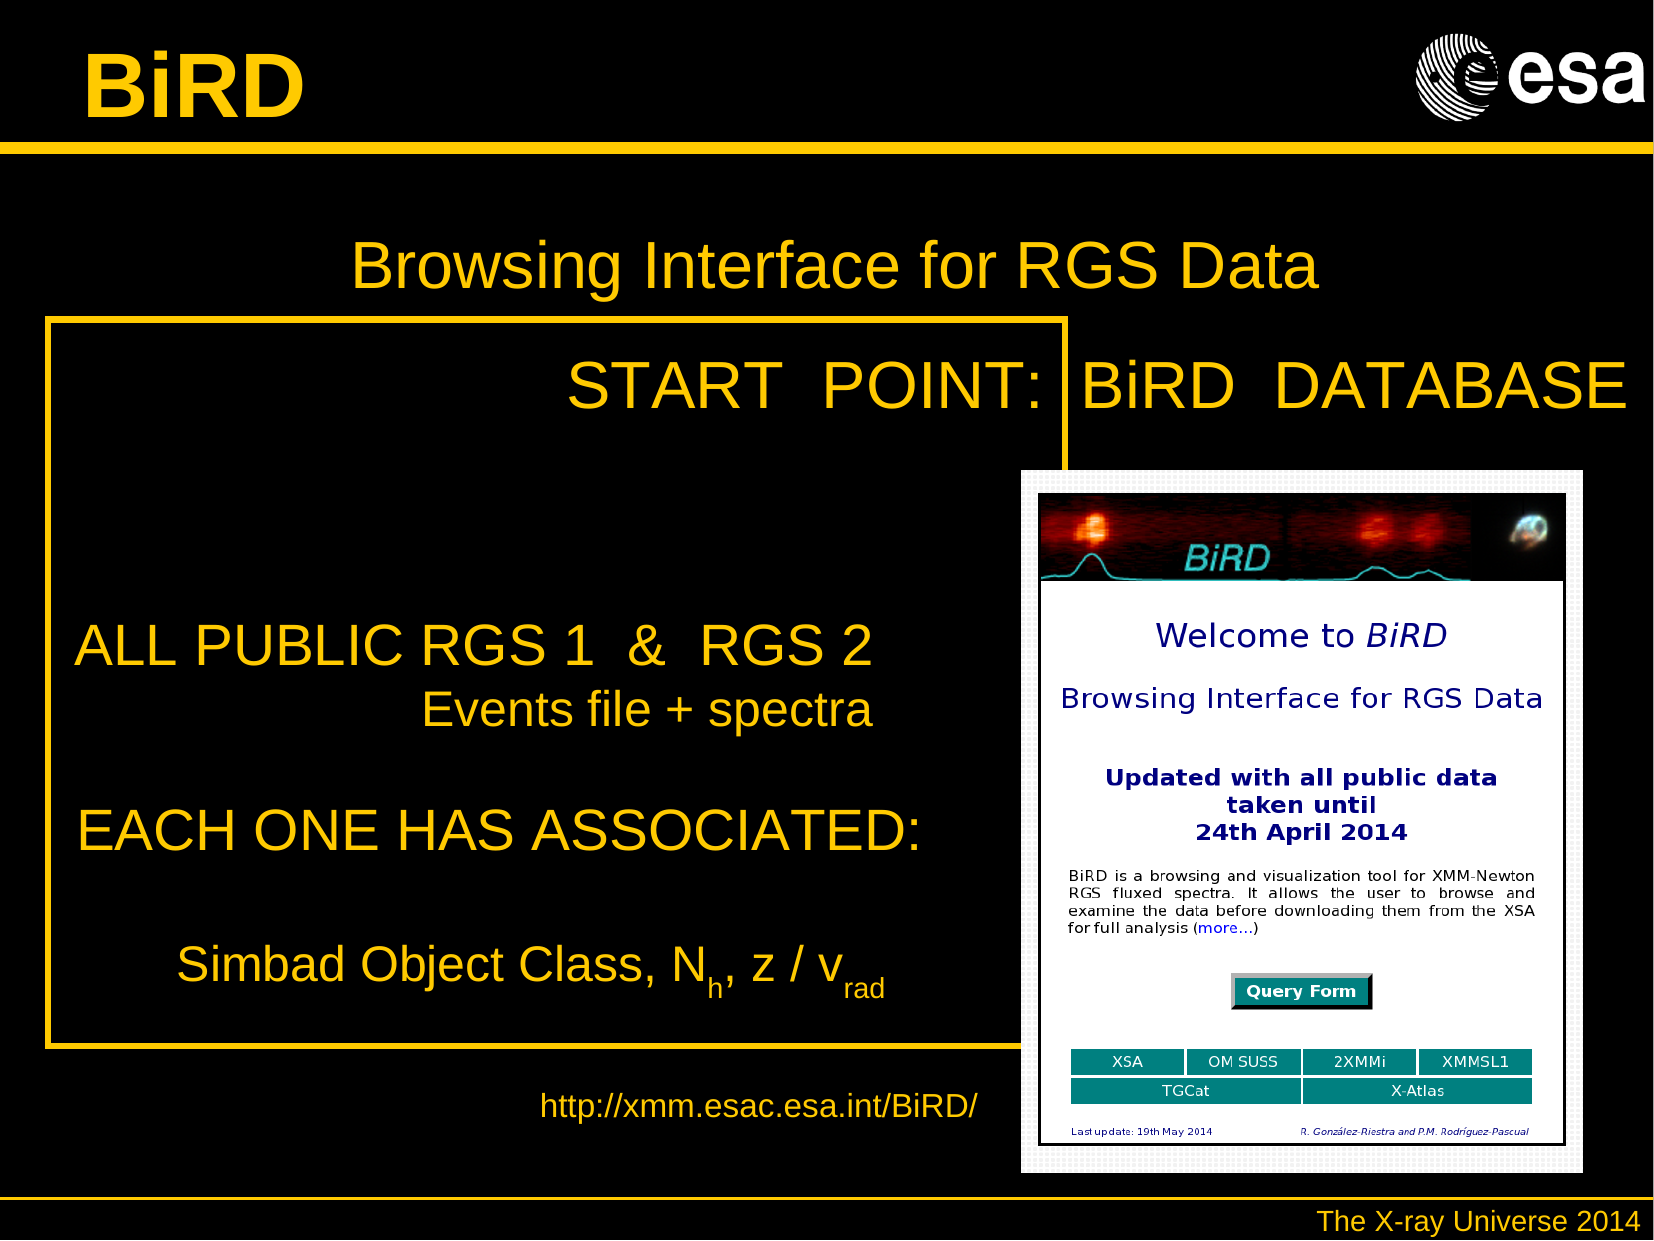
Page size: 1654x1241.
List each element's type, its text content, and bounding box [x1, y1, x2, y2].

picture [1411, 29, 1648, 124]
title BiRD [82, 25, 1571, 136]
text_box ALL PUBLIC RGS 1 & RGS 2 Events file + spectra EACH ONE HAS ASSOCIATED: Simbad Object Class, Nh, z / vrad http://xmm.esac.esa.int/BiRD/ [48, 319, 1065, 1046]
text_box The X-ray Universe 2014 [0, 1203, 1642, 1237]
list Browsing Interface for RGS Data START POINT: BiRD DATABASE [20, 181, 1633, 877]
picture [1021, 470, 1583, 1173]
